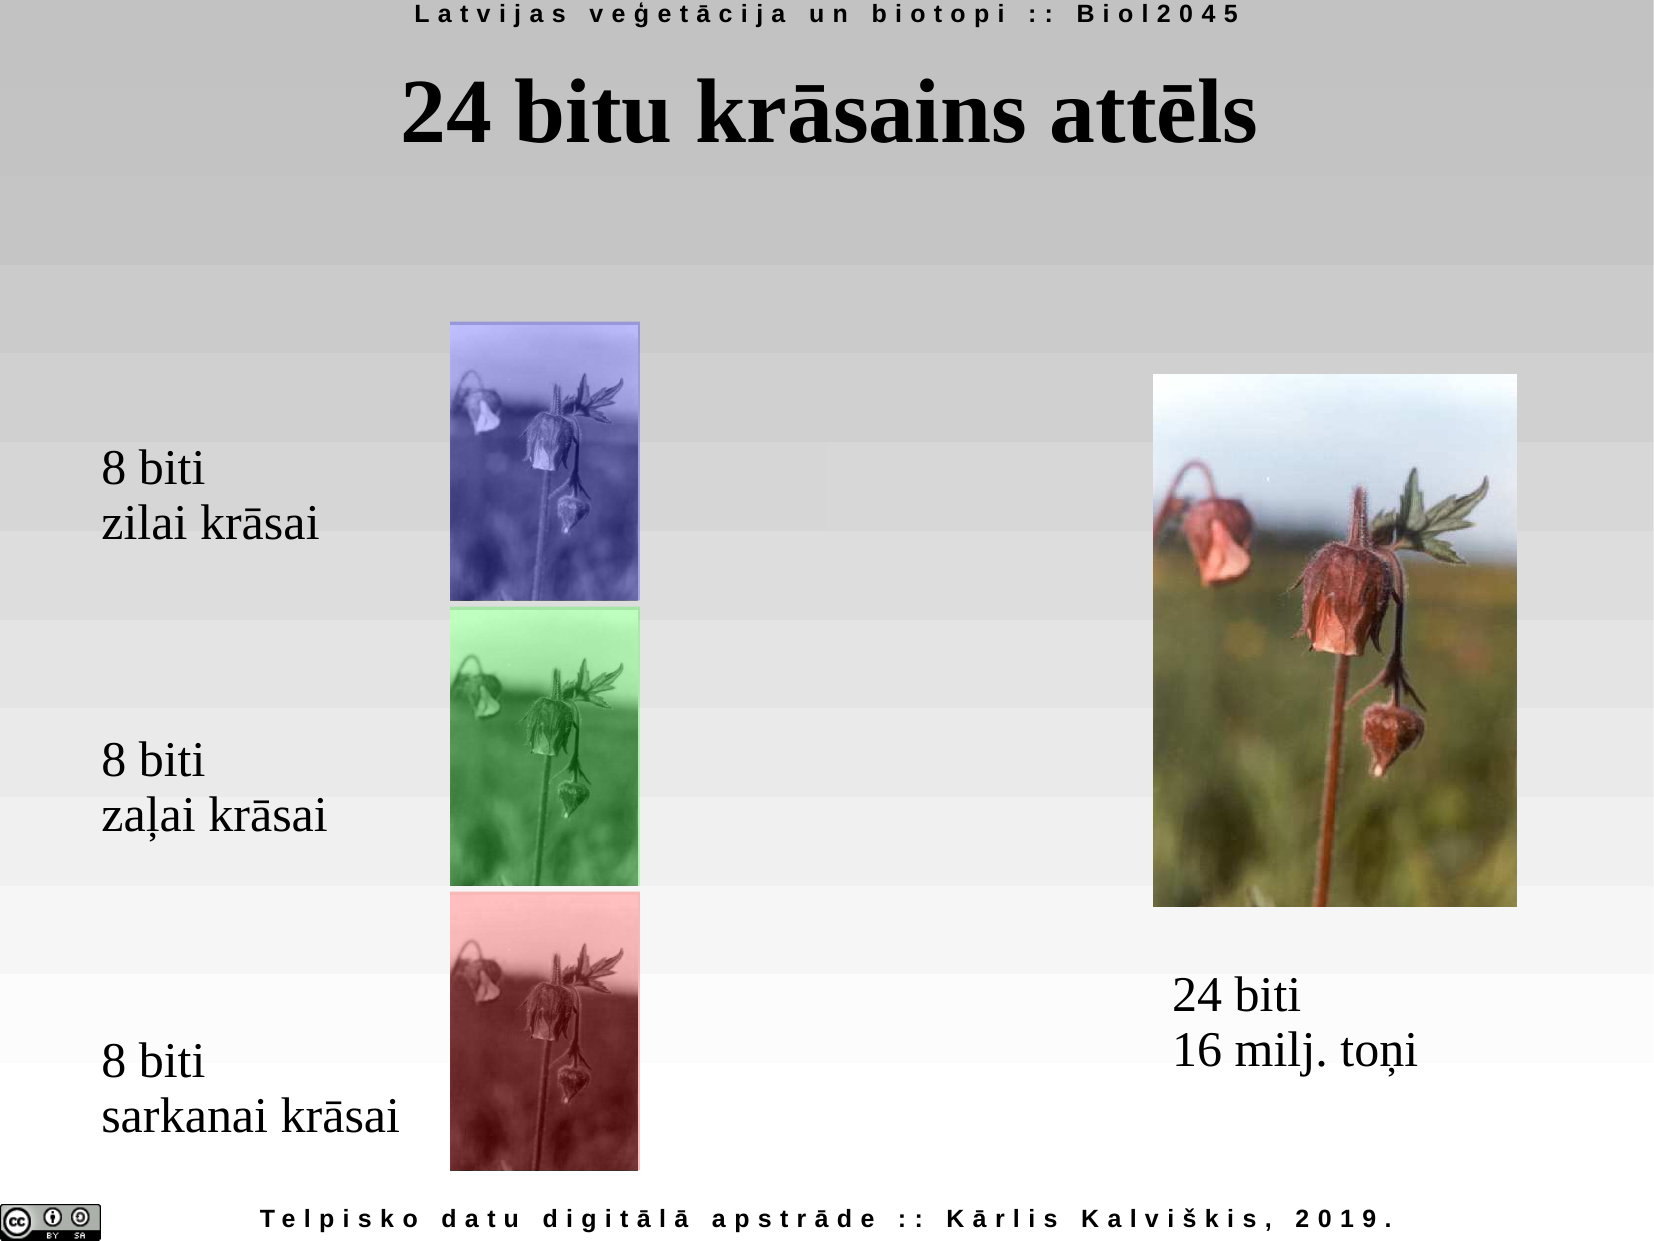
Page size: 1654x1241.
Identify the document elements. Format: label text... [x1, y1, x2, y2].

text_box [450, 606, 640, 886]
title 24 bitu krāsains attēls [34, 61, 1626, 296]
text_box [450, 321, 640, 601]
text_box 8 biti sarkanai krāsai [101, 1033, 401, 1144]
text_box 24 biti 16 milj. toņi [1172, 966, 1419, 1078]
text_box 8 biti zaļai krāsai [101, 732, 329, 843]
picture [0, 0, 1654, 1241]
text_box [450, 891, 640, 1171]
text_box 8 biti zilai krāsai [101, 439, 321, 551]
